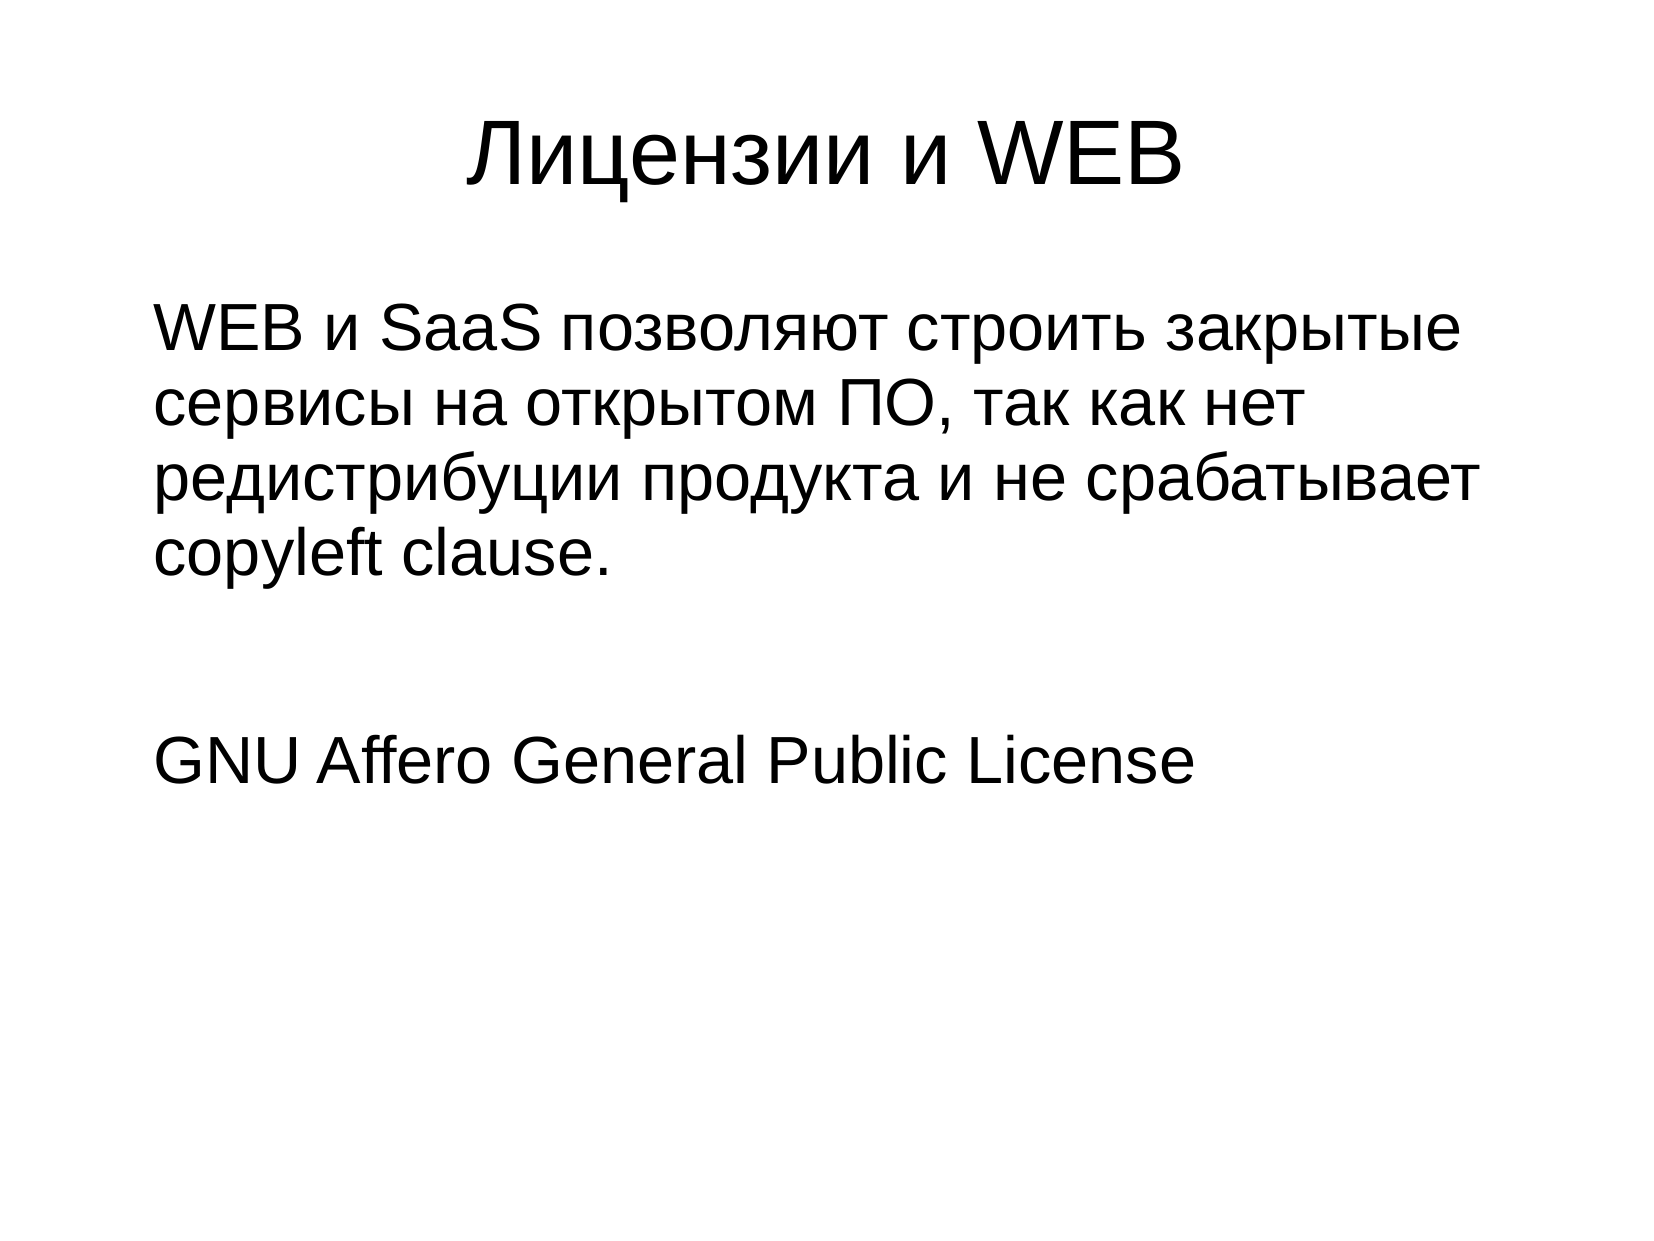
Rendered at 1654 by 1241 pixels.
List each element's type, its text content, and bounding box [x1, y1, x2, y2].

list WEB и SaaS позволяют строить закрытые сервисы на открытом ПО, так как нет редистрибуции продукта и не срабатывает copyleft clause. GNU Affero General Public License [82, 290, 1571, 1010]
title Лицензии и WEB [82, 49, 1571, 257]
